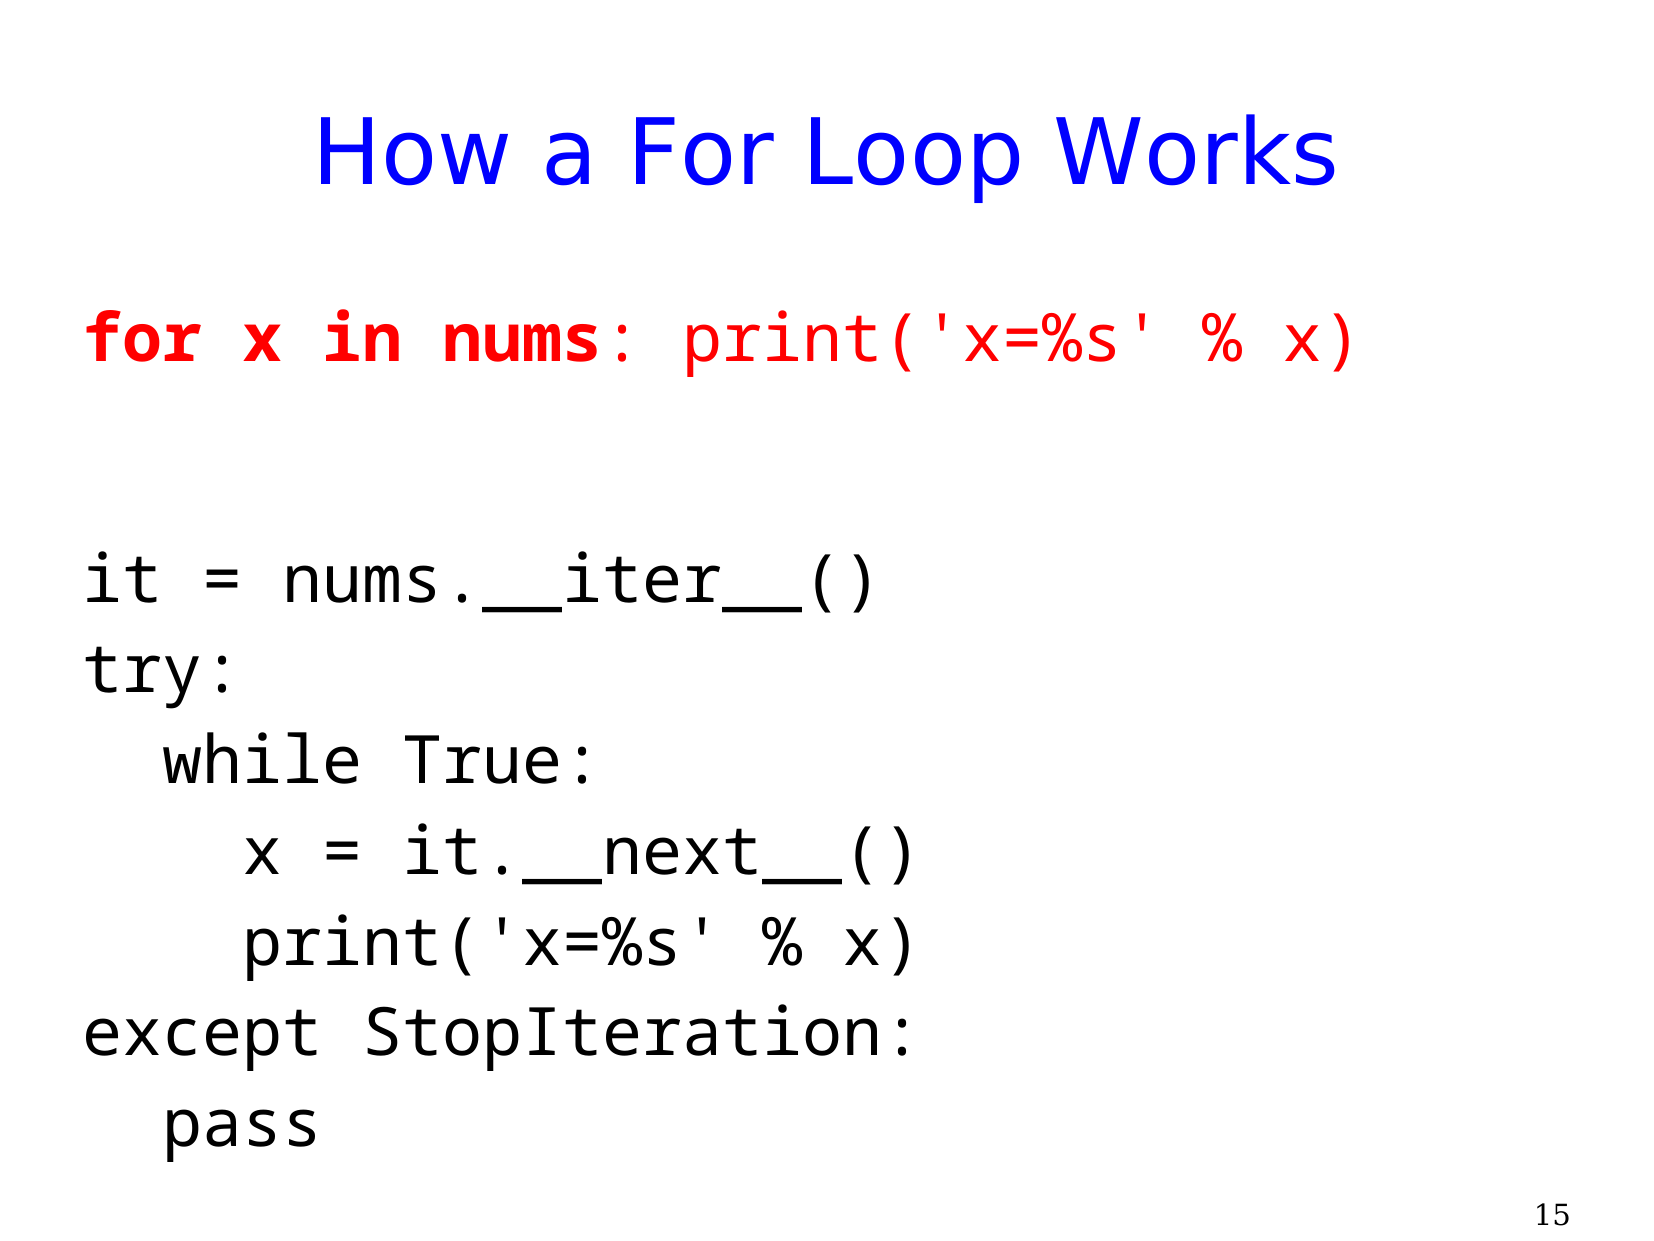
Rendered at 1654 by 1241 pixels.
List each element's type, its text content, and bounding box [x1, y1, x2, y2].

title How a For Loop Works [82, 49, 1571, 257]
list for x in nums: print('x=%s' % x) it = nums.__iter__() try: while True: x = it.__next__() print('x=%s' % x) except StopIteration: pass [82, 290, 1571, 1109]
